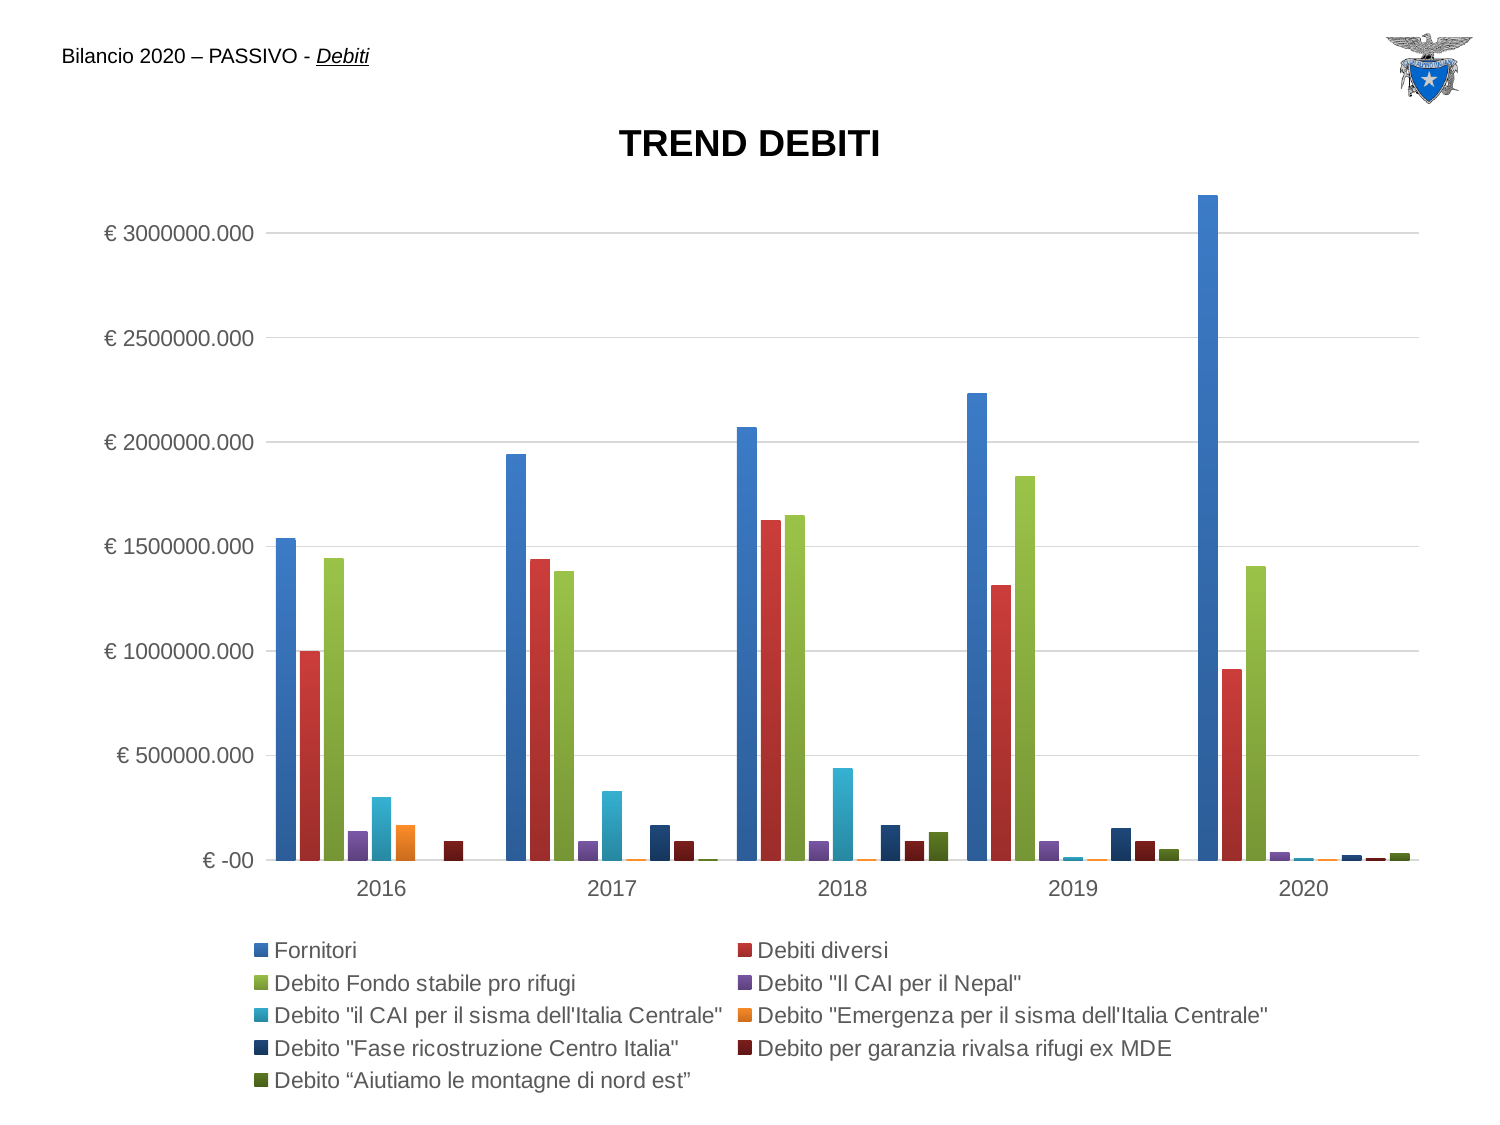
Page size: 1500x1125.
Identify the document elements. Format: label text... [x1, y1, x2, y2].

picture [1382, 29, 1477, 112]
text_box Bilancio 2020 – PASSIVO - Debiti [46, 35, 516, 76]
chart [76, 172, 1447, 1100]
text_box TREND DEBITI [260, 112, 1240, 153]
